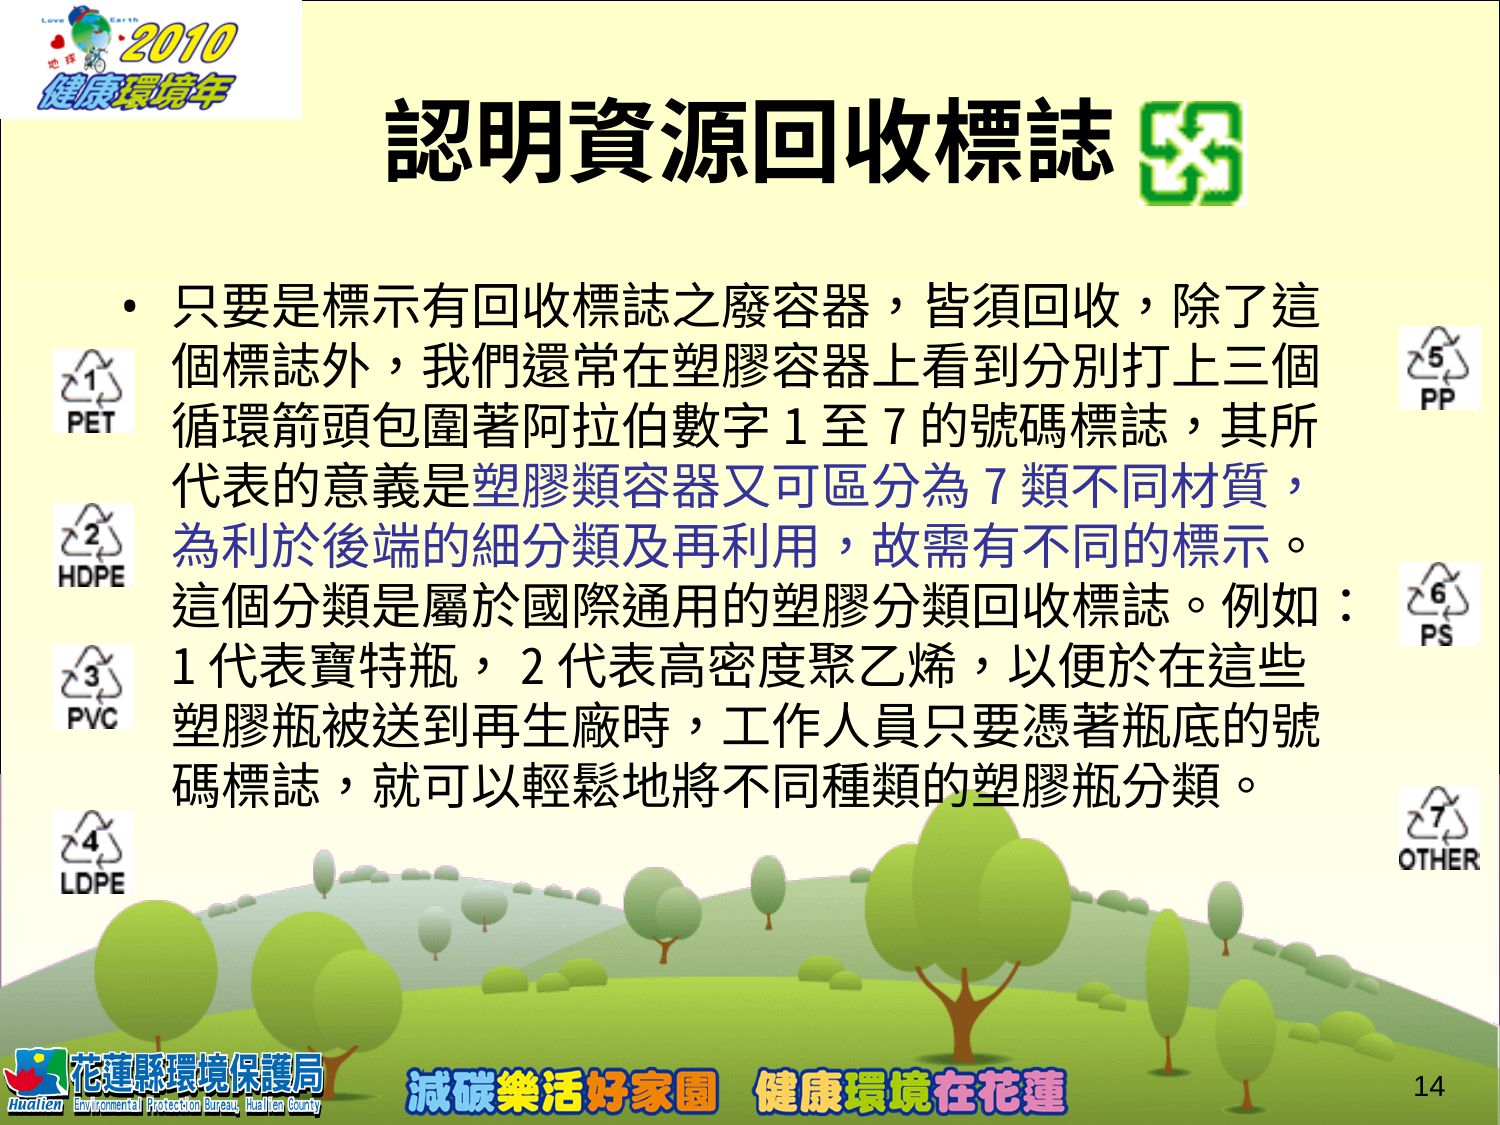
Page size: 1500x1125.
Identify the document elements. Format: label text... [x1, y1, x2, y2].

picture [0, 0, 302, 119]
title 認明資源回收標誌 [75, 45, 1426, 233]
picture [0, 774, 1500, 1125]
picture [53, 349, 134, 433]
picture [1139, 101, 1247, 206]
picture [1399, 326, 1481, 410]
list 只要是標示有回收標誌之廢容器，皆須回收，除了這個標誌外，我們還常在塑膠容器上看到分別打上三個循環箭頭包圍著阿拉伯數字1至7的號碼標誌，其所代表的意義是塑膠類容器又可區分為7類不同材質，為利於後端的細分類及再利用，故需有不同的標示。這個分類是屬於國際通用的塑膠分類回收標誌。例如：1代表寶特瓶，2代表高密度聚乙烯，以便於在這些塑膠瓶被送到再生廠時，工作人員只要憑著瓶底的號碼標誌，就可以輕鬆地將不同種類的塑膠瓶分類。 [100, 267, 1365, 1071]
picture [53, 503, 134, 587]
picture [1399, 562, 1481, 646]
picture [53, 645, 134, 729]
